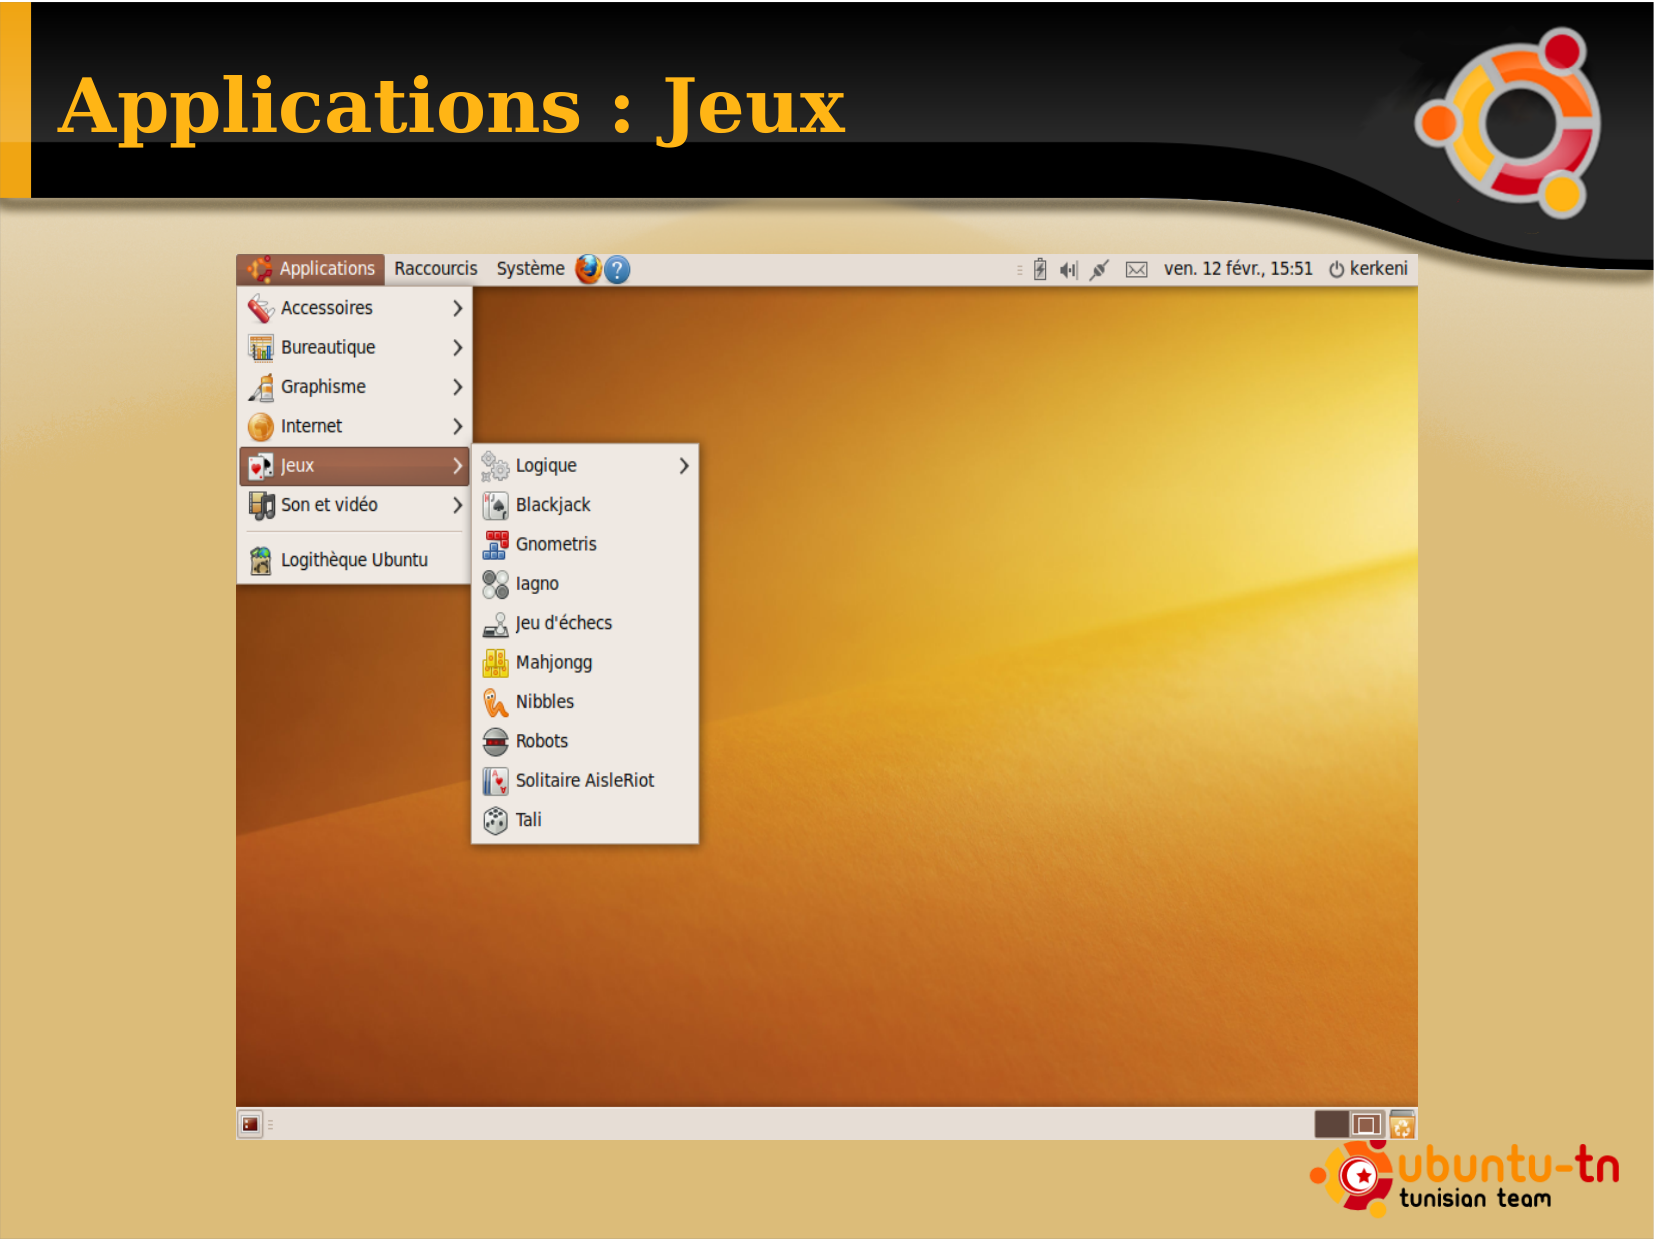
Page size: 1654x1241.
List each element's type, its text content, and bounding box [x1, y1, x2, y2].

title Applications : Jeux [59, 9, 1447, 202]
picture [0, 0, 1654, 1241]
